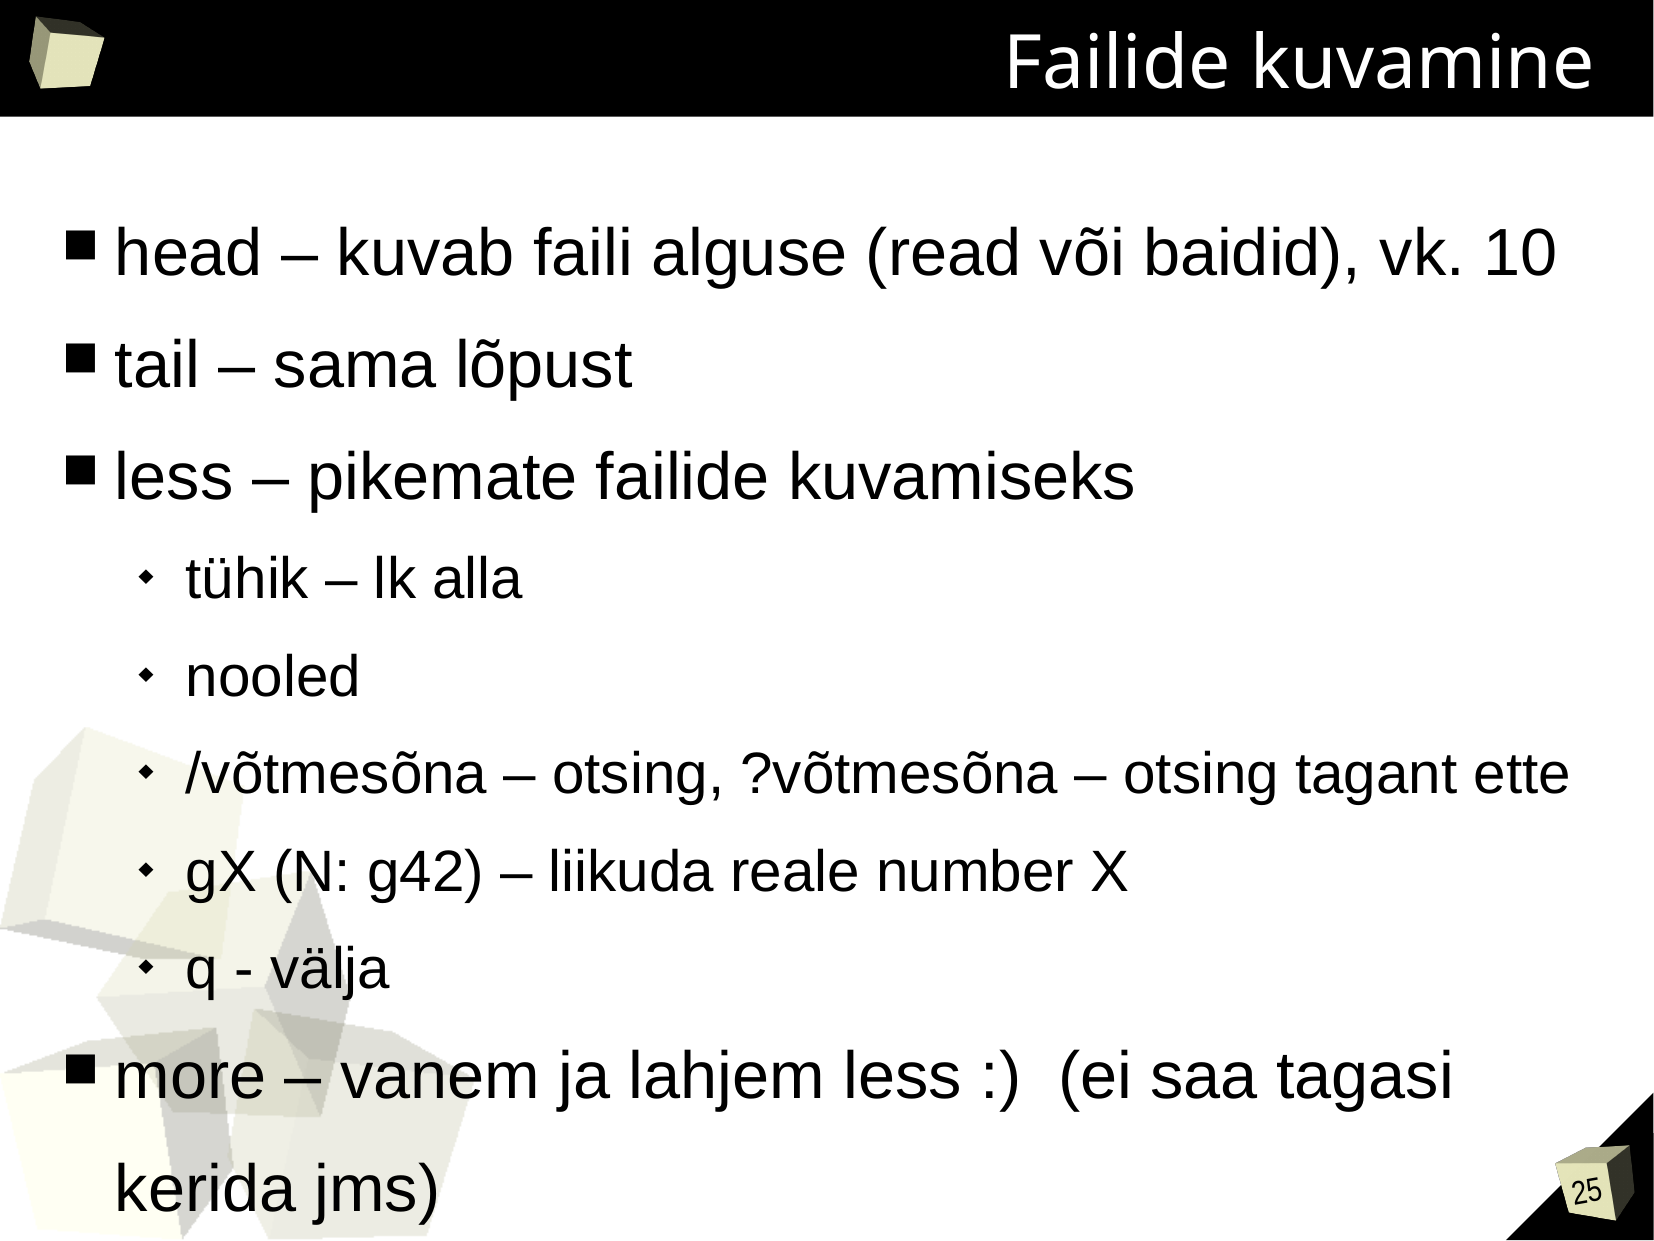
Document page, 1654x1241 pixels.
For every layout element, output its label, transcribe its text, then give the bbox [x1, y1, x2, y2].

list head – kuvab faili alguse (read või baidid), vk. 10 tail – sama lõpust less – pikemate failide kuvamiseks tühik – lk alla nooled /võtmesõna – otsing, ?võtmesõna – otsing tagant ette gX (N: g42) – liikuda reale number X q - välja more – vanem ja lahjem less :) (ei saa tagasi kerida jms) [44, 177, 1611, 1214]
picture [0, 726, 477, 1241]
title Failide kuvamine [118, 0, 1595, 119]
